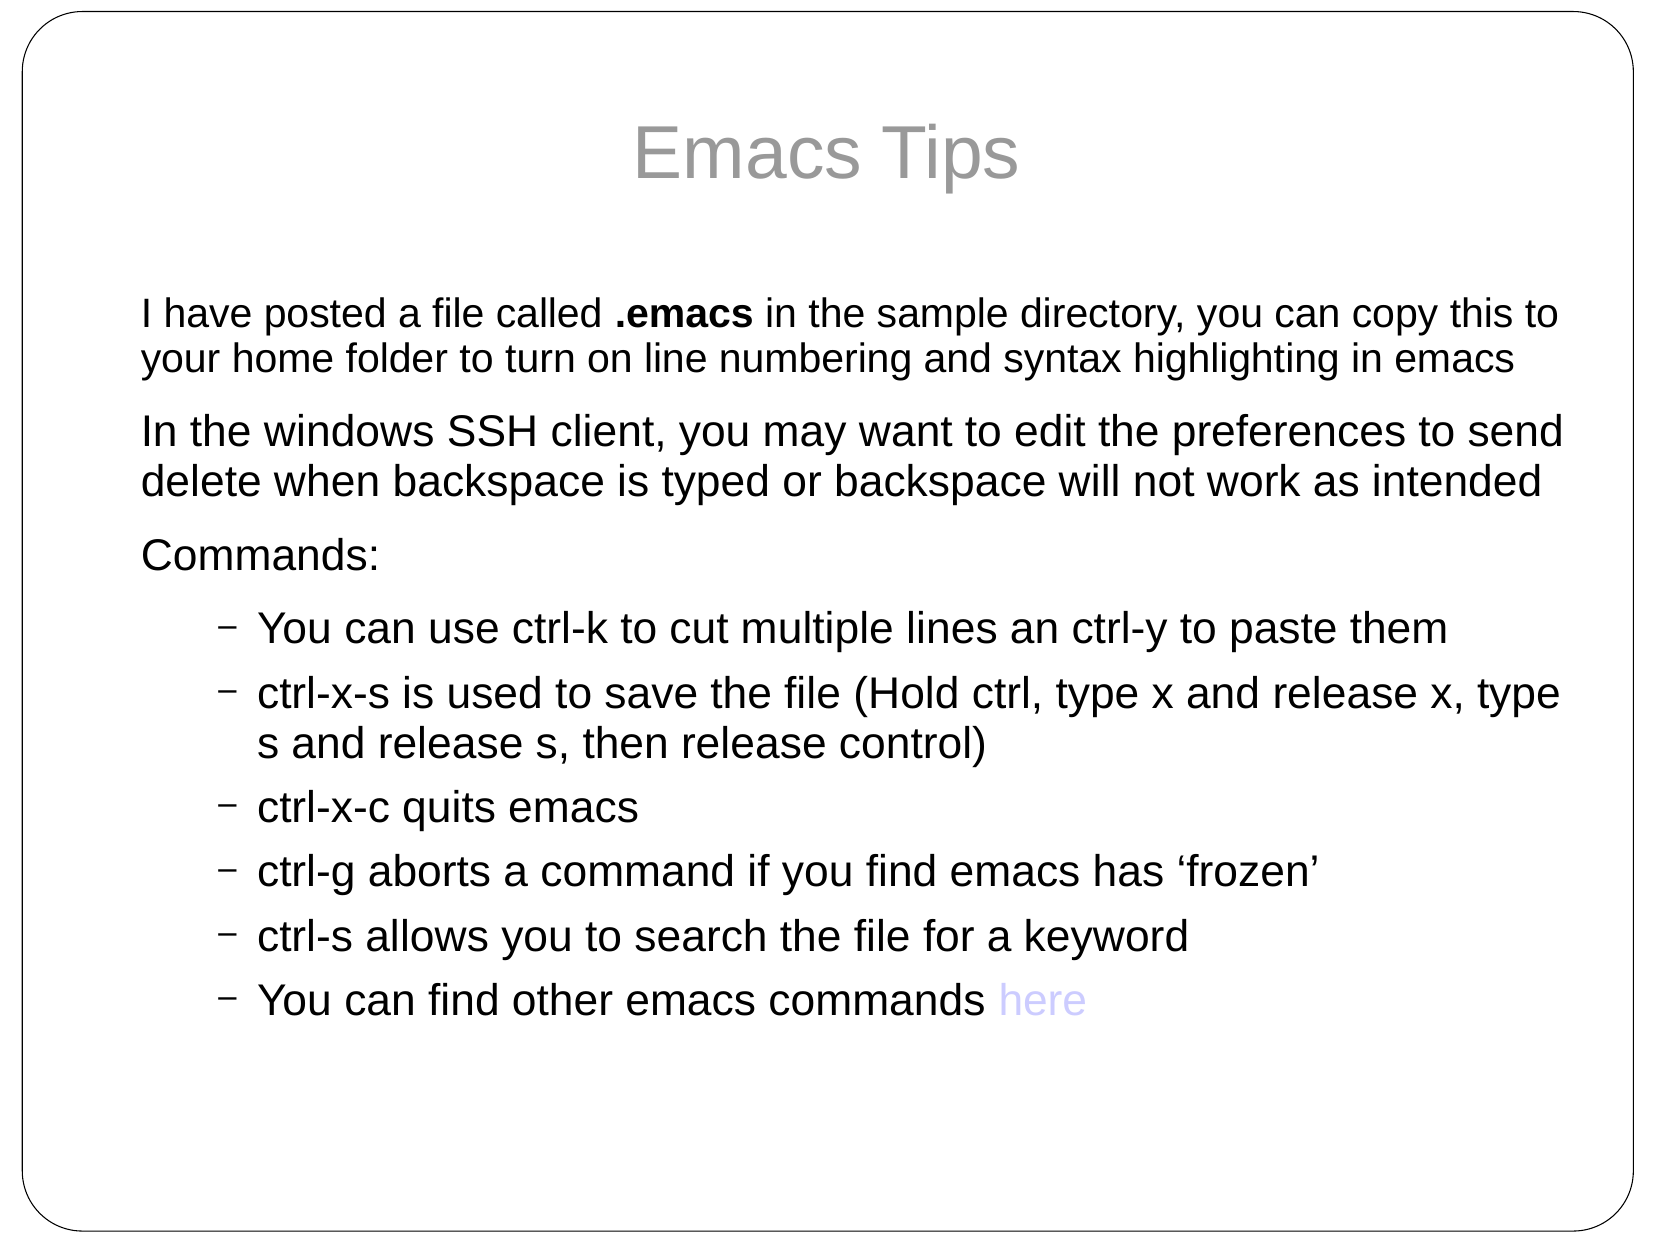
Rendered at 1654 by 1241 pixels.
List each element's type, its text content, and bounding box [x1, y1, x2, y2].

list I have posted a file called .emacs in the sample directory, you can copy this to your home folder to turn on line numbering and syntax highlighting in emacs In the windows SSH client, you may want to edit the preferences to send delete when backspace is typed or backspace will not work as intended Commands: You can use ctrl-k to cut multiple lines an ctrl-y to paste them ctrl-x-s is used to save the file (Hold ctrl, type x and release x, type s and release s, then release control) ctrl-x-c quits emacs ctrl-g aborts a command if you find emacs has ‘frozen’ ctrl-s allows you to search the file for a keyword You can find other emacs commands here [82, 290, 1571, 1109]
title Emacs Tips [82, 49, 1571, 257]
